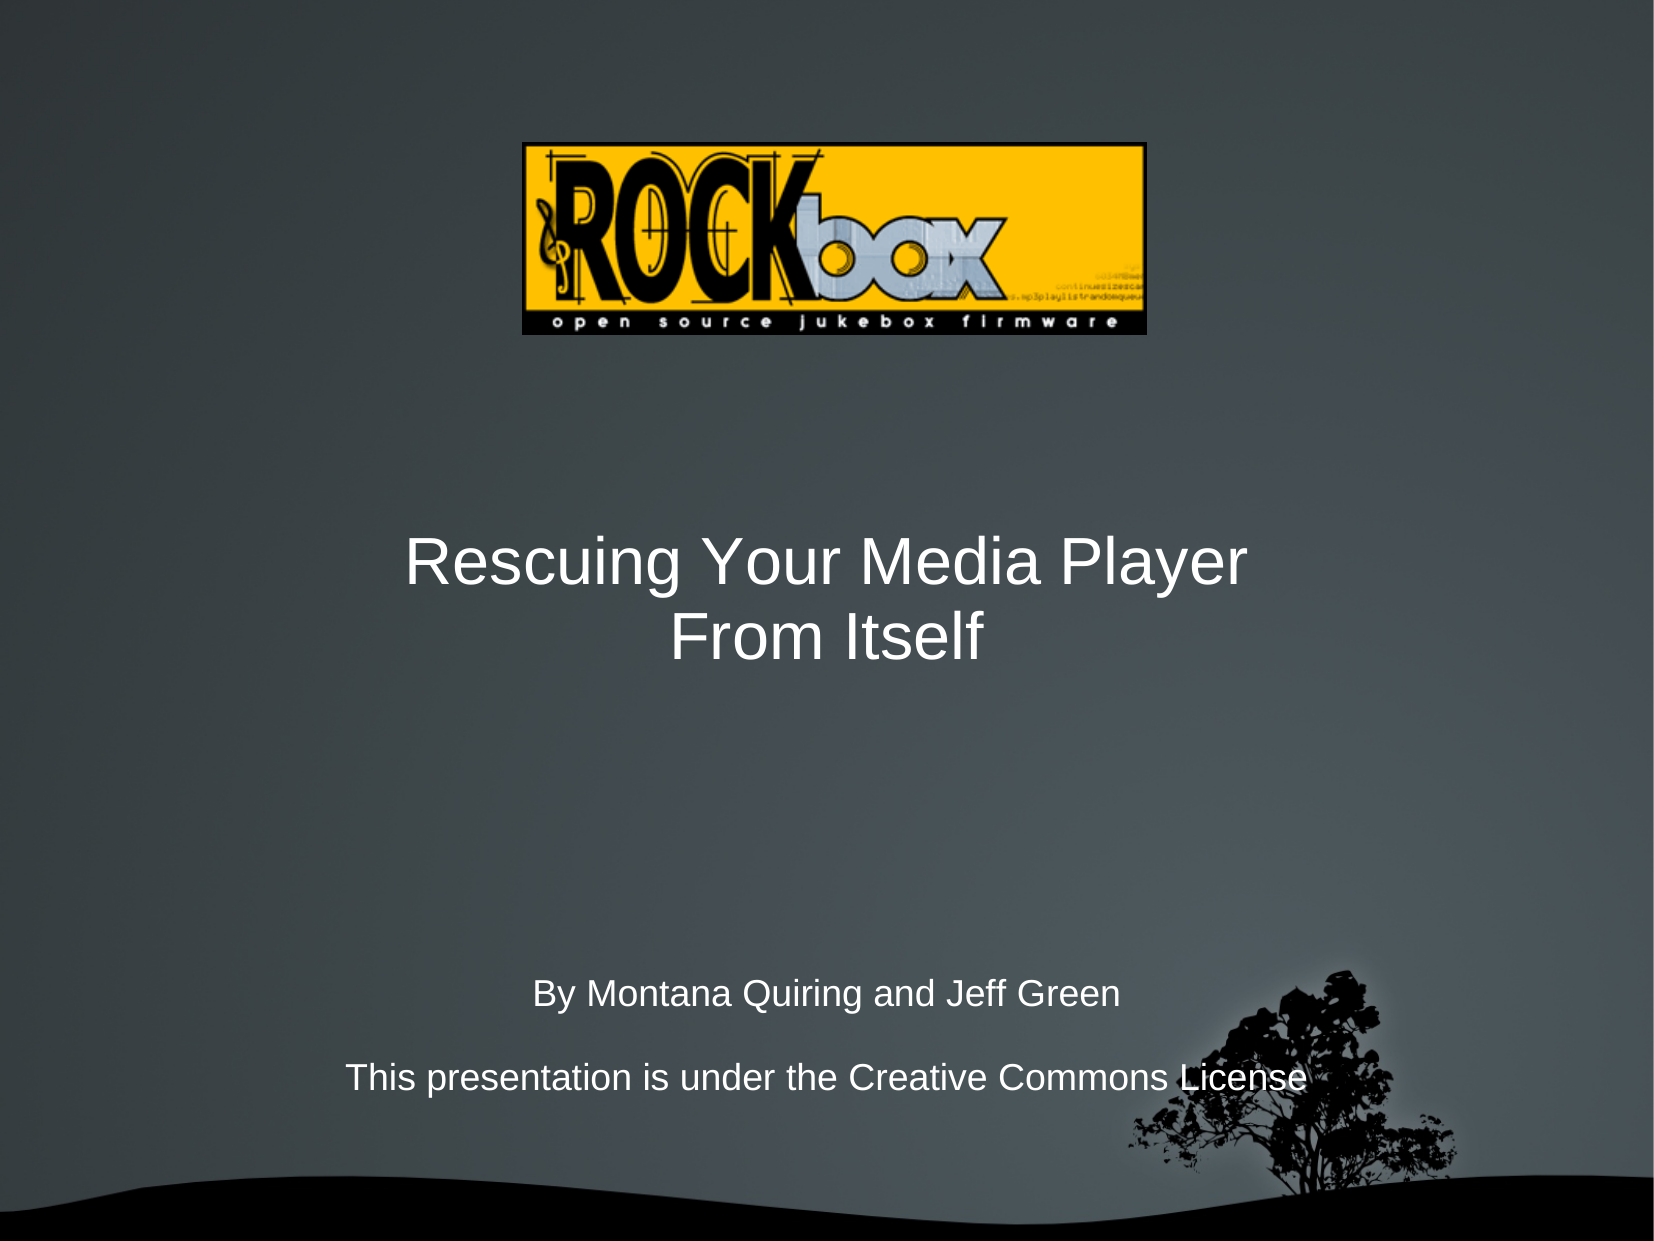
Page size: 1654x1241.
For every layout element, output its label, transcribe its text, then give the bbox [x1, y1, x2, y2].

subtitle Rescuing Your Media Player From Itself By Montana Quiring and Jeff Green This presentation is under the Creative Commons License [82, 290, 1571, 1109]
title [82, 49, 1571, 257]
picture [0, 0, 1654, 1241]
